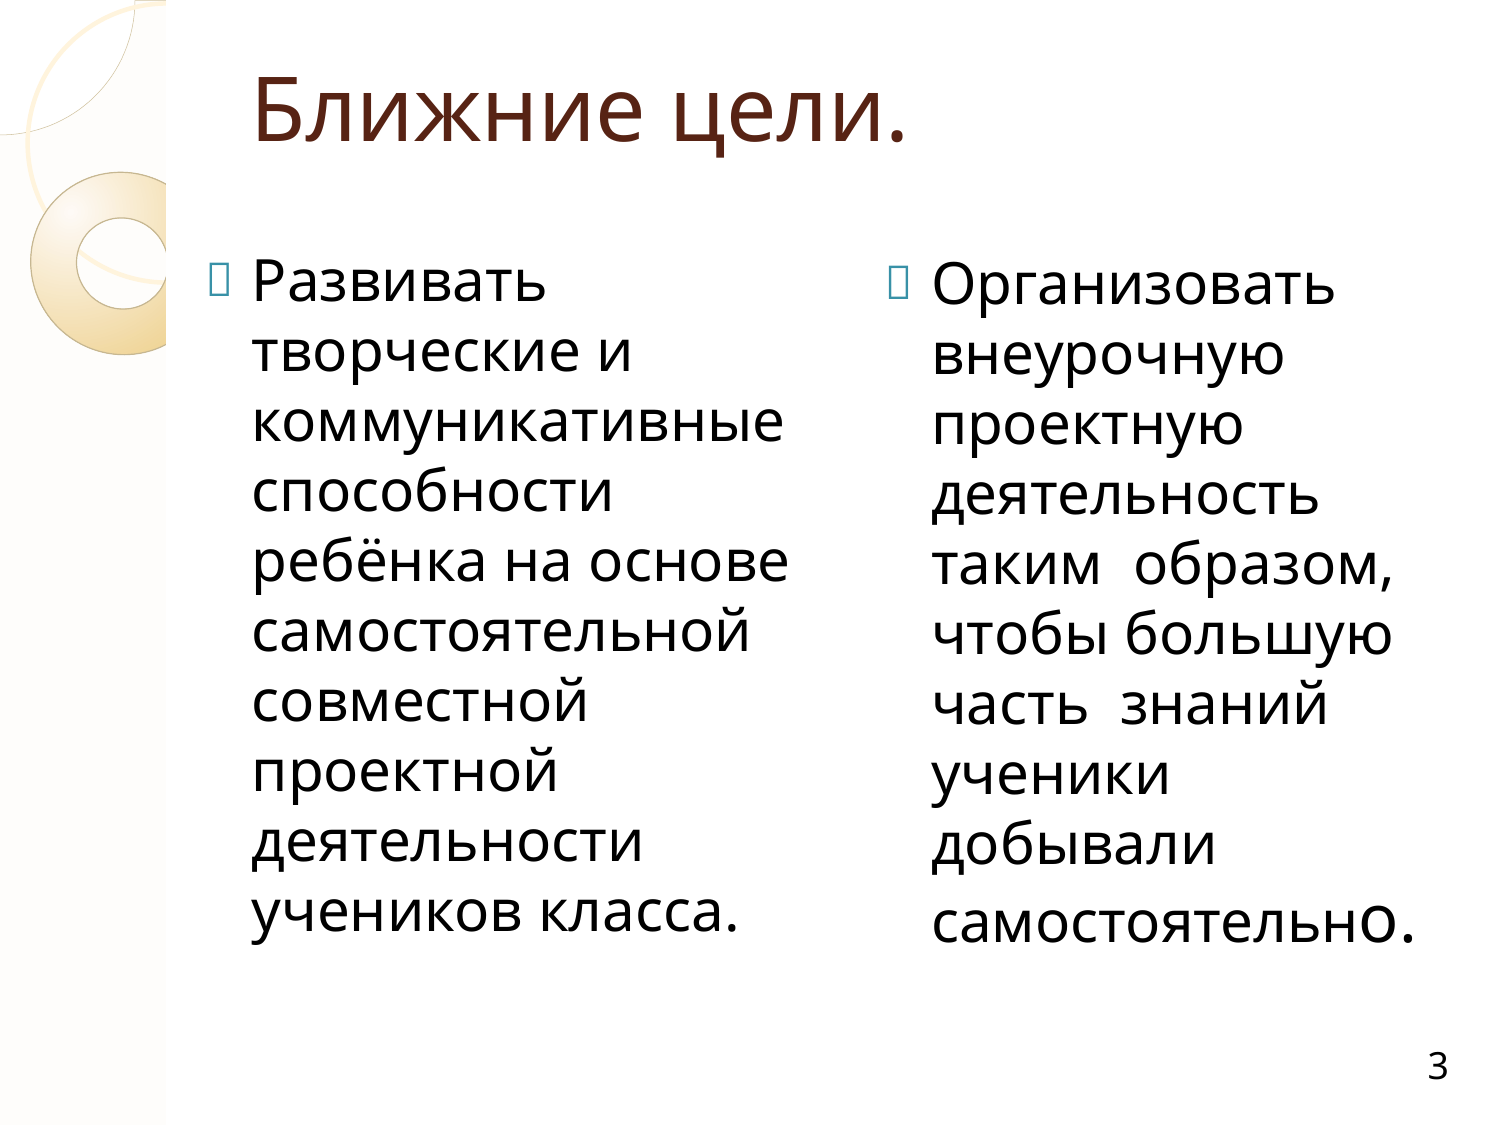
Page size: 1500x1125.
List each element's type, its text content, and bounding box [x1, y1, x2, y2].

slide_number <номер> [1413, 1034, 1488, 1113]
list Организовать внеурочную проектную деятельность таким образом, чтобы большую часть знаний ученики добывали самостоятельно. [856, 238, 1457, 1004]
title Ближние цели. [235, 45, 1466, 233]
list Развивать творческие и коммуникативные способности ребёнка на основе самостоятельной совместной проектной деятельности учеников класса. [177, 236, 836, 1015]
